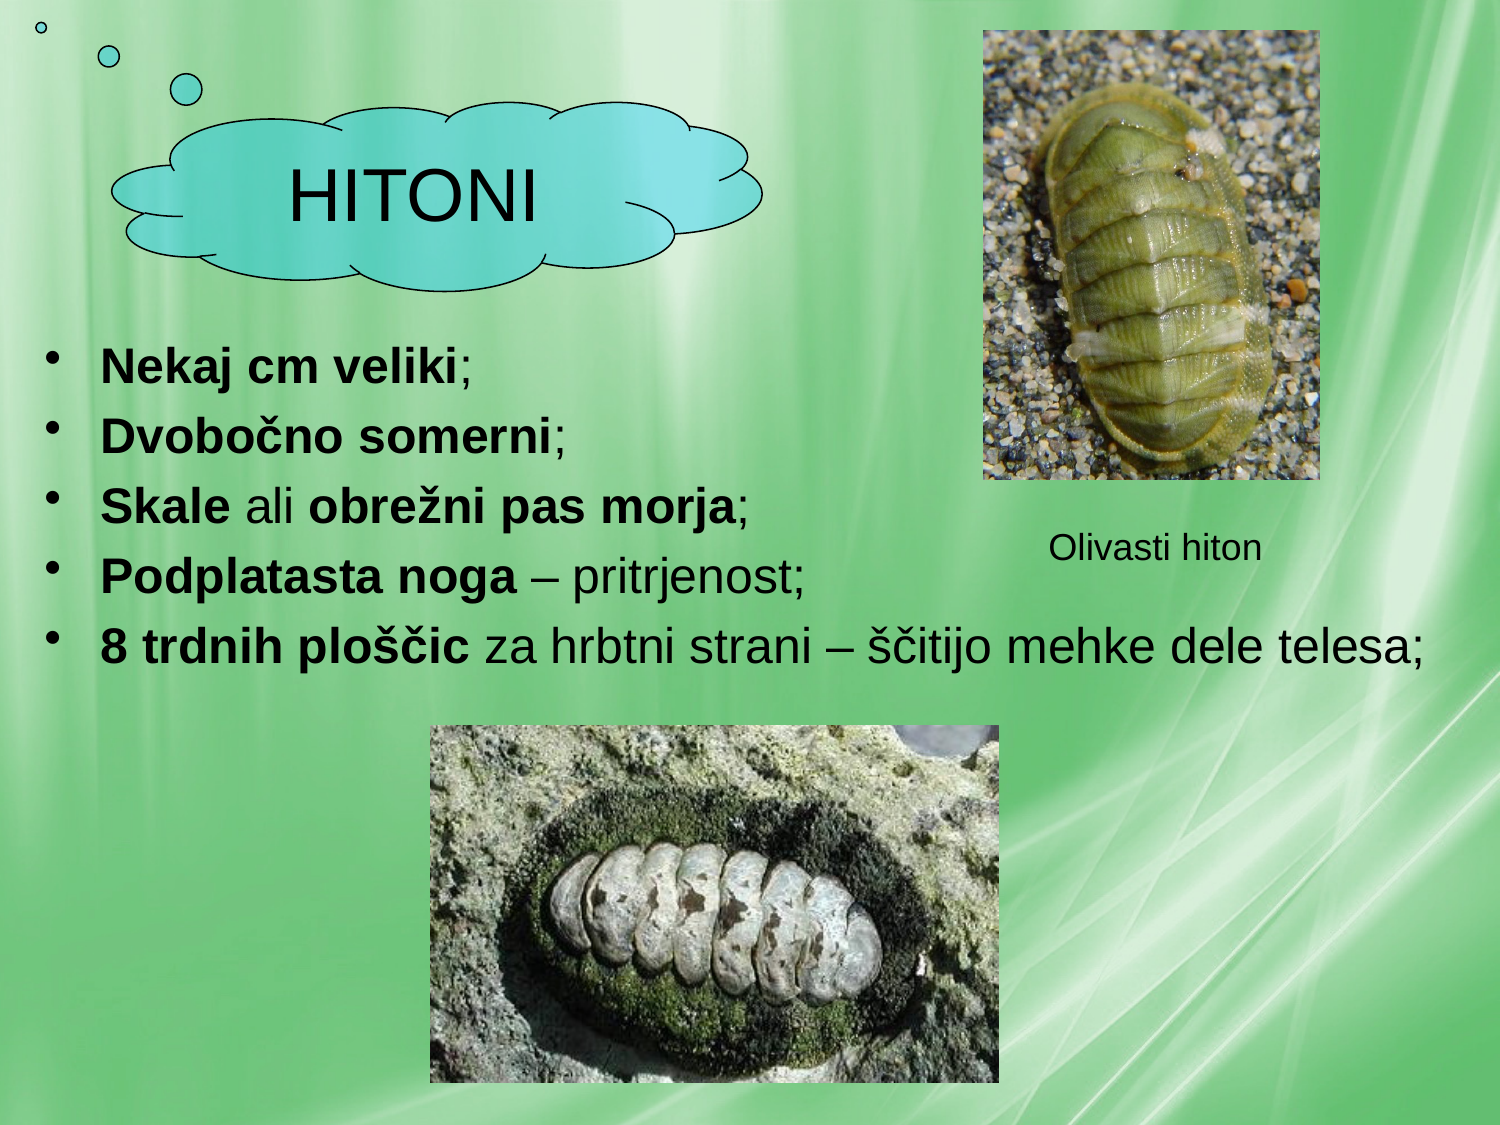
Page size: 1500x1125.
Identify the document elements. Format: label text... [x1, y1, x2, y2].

list Nekaj cm veliki; Dvobočno somerni; Skale ali obrežni pas morja; Podplatasta noga – pritrjenost; 8 trdnih ploščic za hrbtni strani – ščitijo mehke dele telesa; [29, 326, 1459, 1005]
text_box Olivasti hiton [1033, 515, 1329, 576]
text_box HITONI [170, 73, 202, 106]
text_box HITONI [111, 102, 763, 292]
text_box HITONI [35, 22, 47, 33]
picture [0, 0, 1500, 1125]
text_box HITONI [98, 45, 120, 67]
